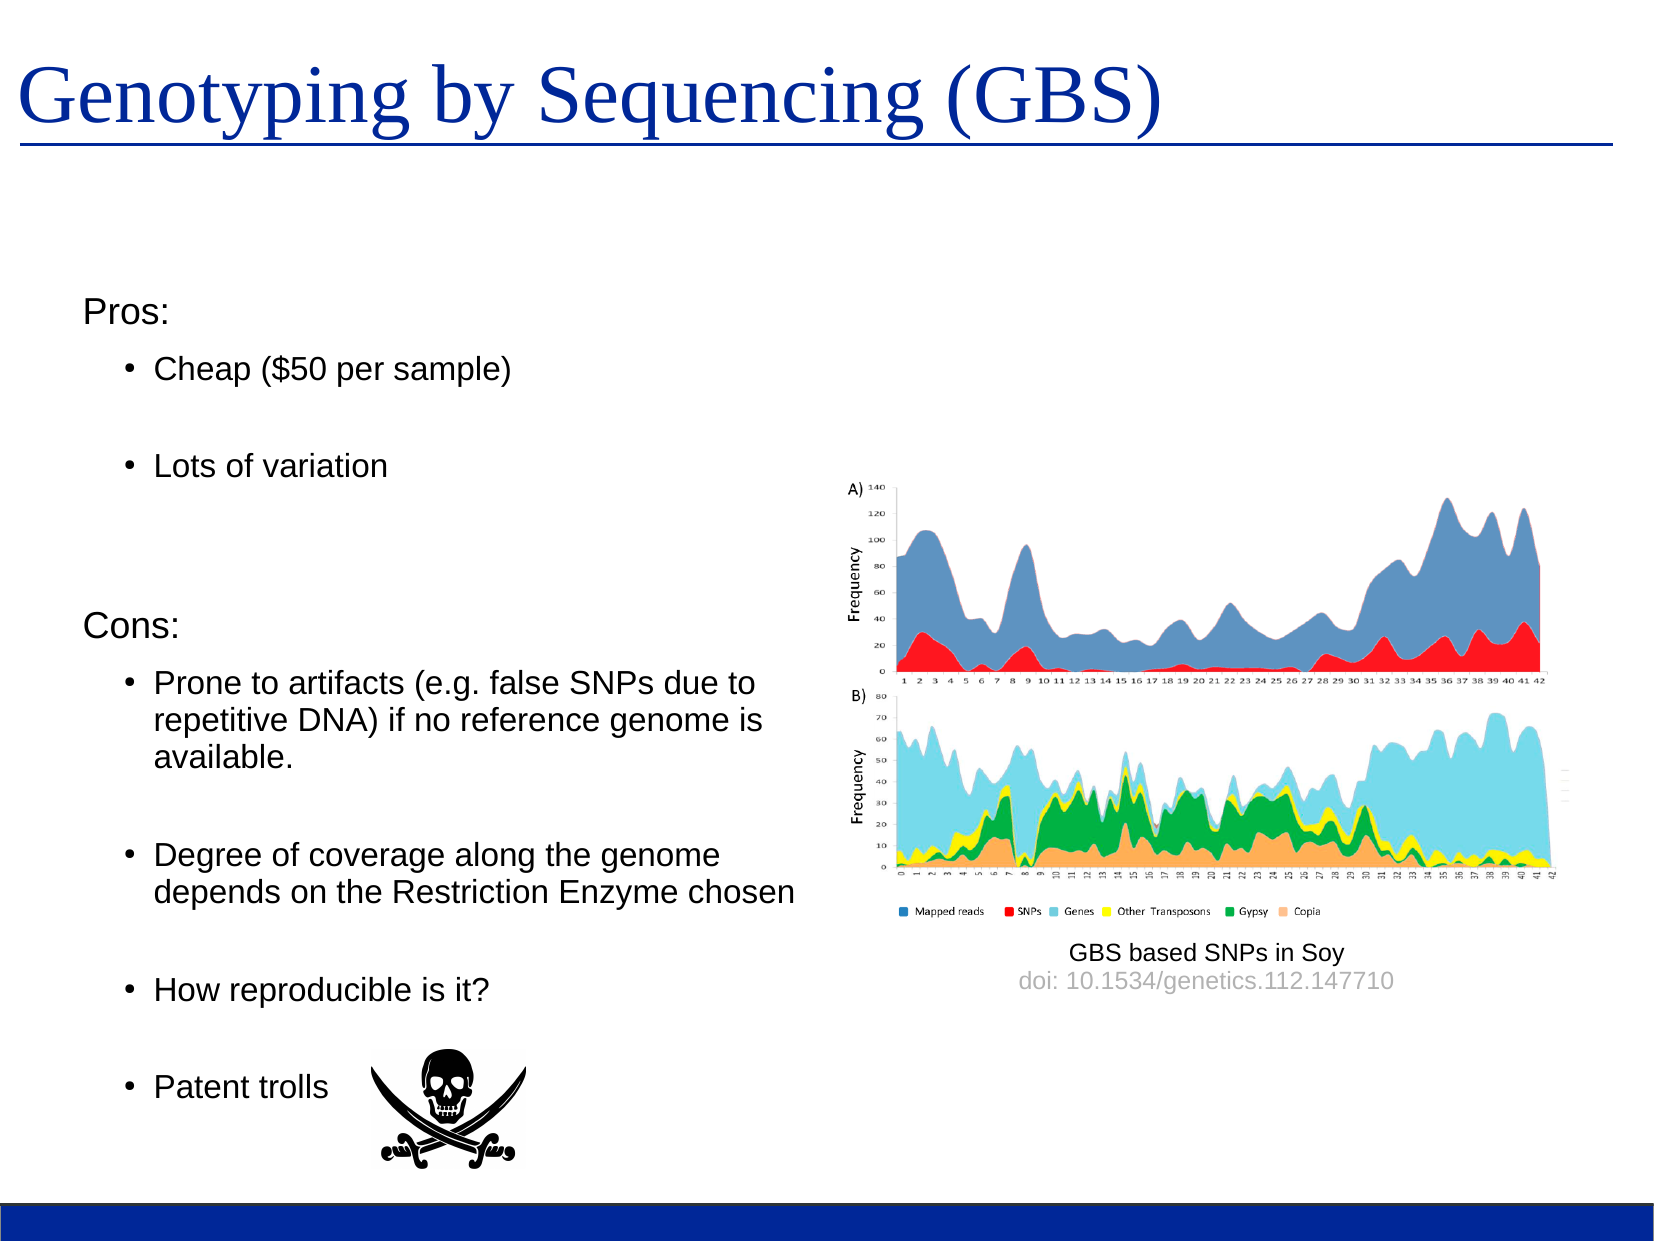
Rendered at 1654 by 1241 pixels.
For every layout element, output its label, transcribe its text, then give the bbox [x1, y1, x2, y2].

text_box GBS based SNPs in Soy doi: 10.1534/genetics.112.147710 [1001, 931, 1413, 1003]
list Pros: Cheap ($50 per sample) Lots of variation Cons: Prone to artifacts (e.g. false SNPs due to repetitive DNA) if no reference genome is available. Degree of coverage along the genome depends on the Restriction Enzyme chosen How reproducible is it? Patent trolls [82, 290, 809, 1109]
title Genotyping by Sequencing (GBS) [17, 0, 1589, 198]
picture [845, 336, 1572, 1063]
picture [371, 1049, 526, 1169]
